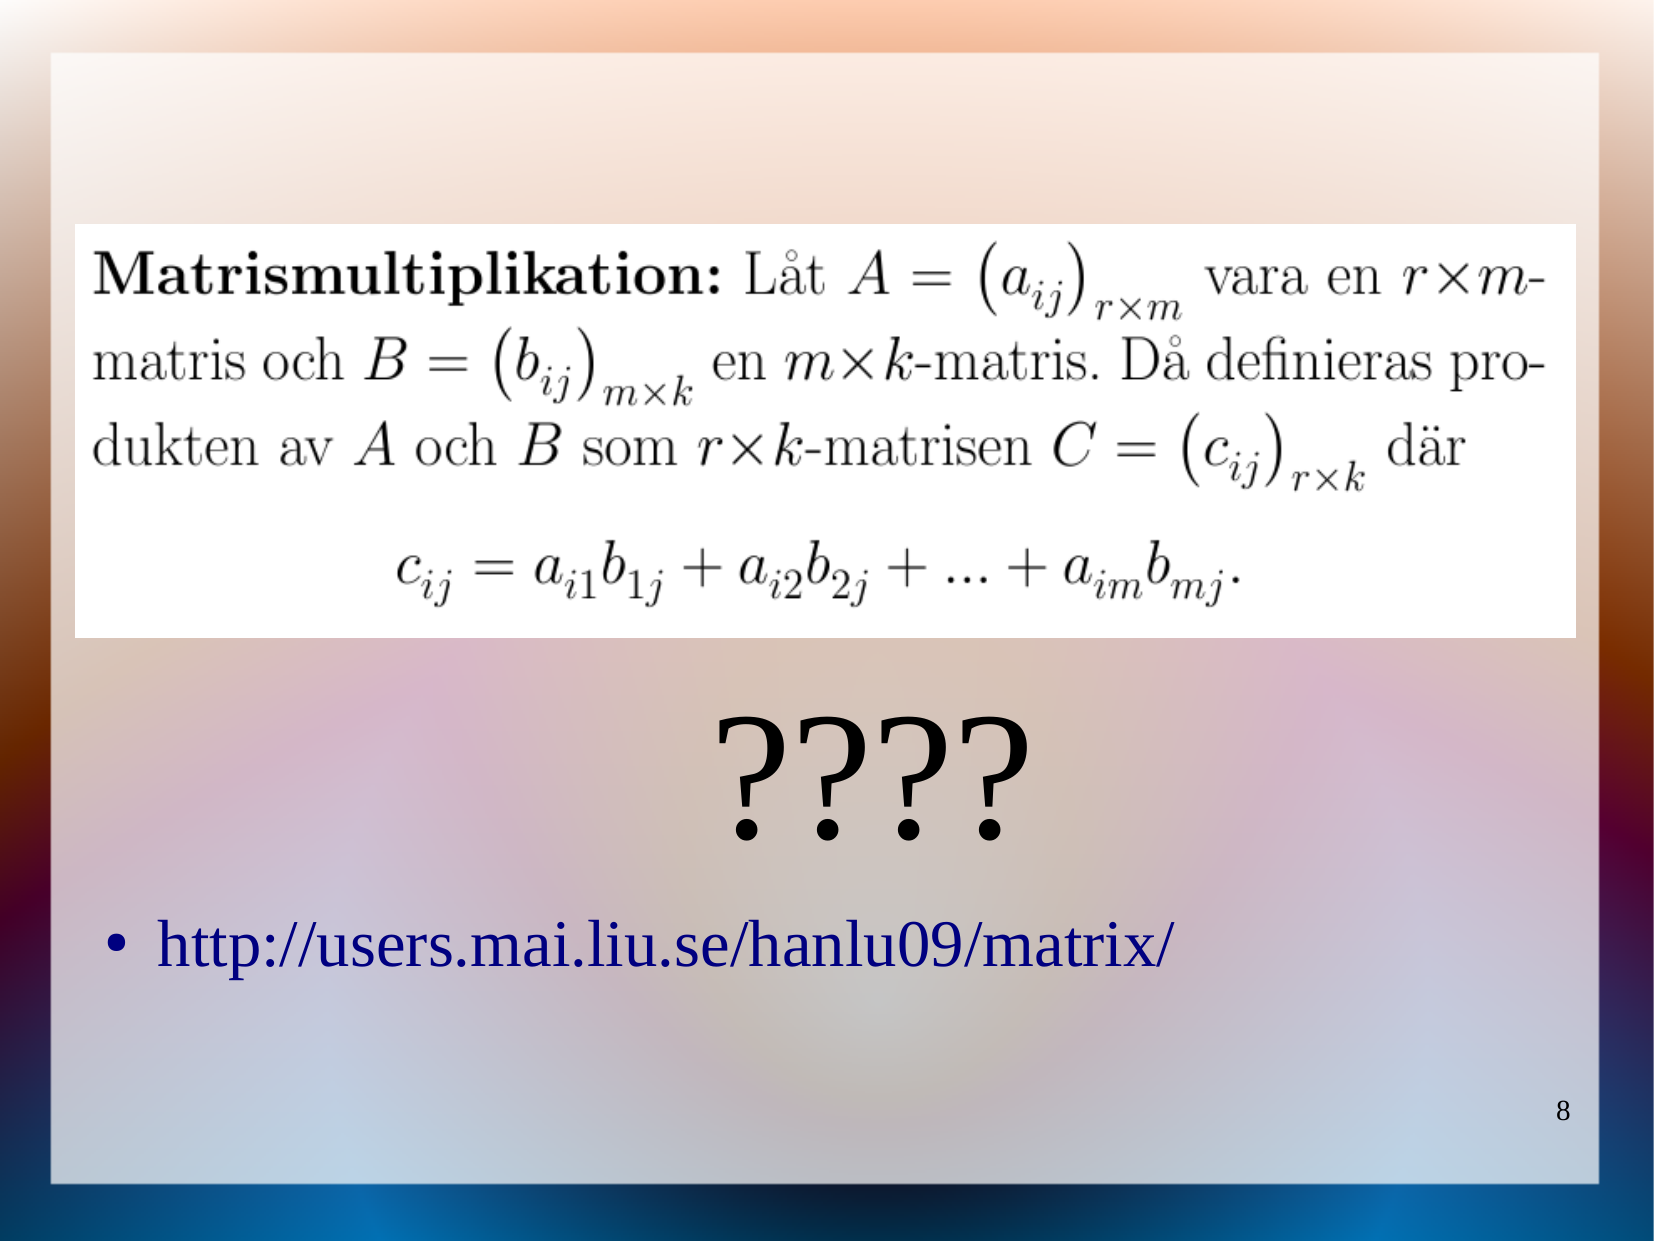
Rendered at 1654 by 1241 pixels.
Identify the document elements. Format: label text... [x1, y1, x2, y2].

picture [0, 0, 1654, 1241]
list ???? http://users.mai.liu.se/hanlu09/matrix/ [86, 675, 1576, 1088]
